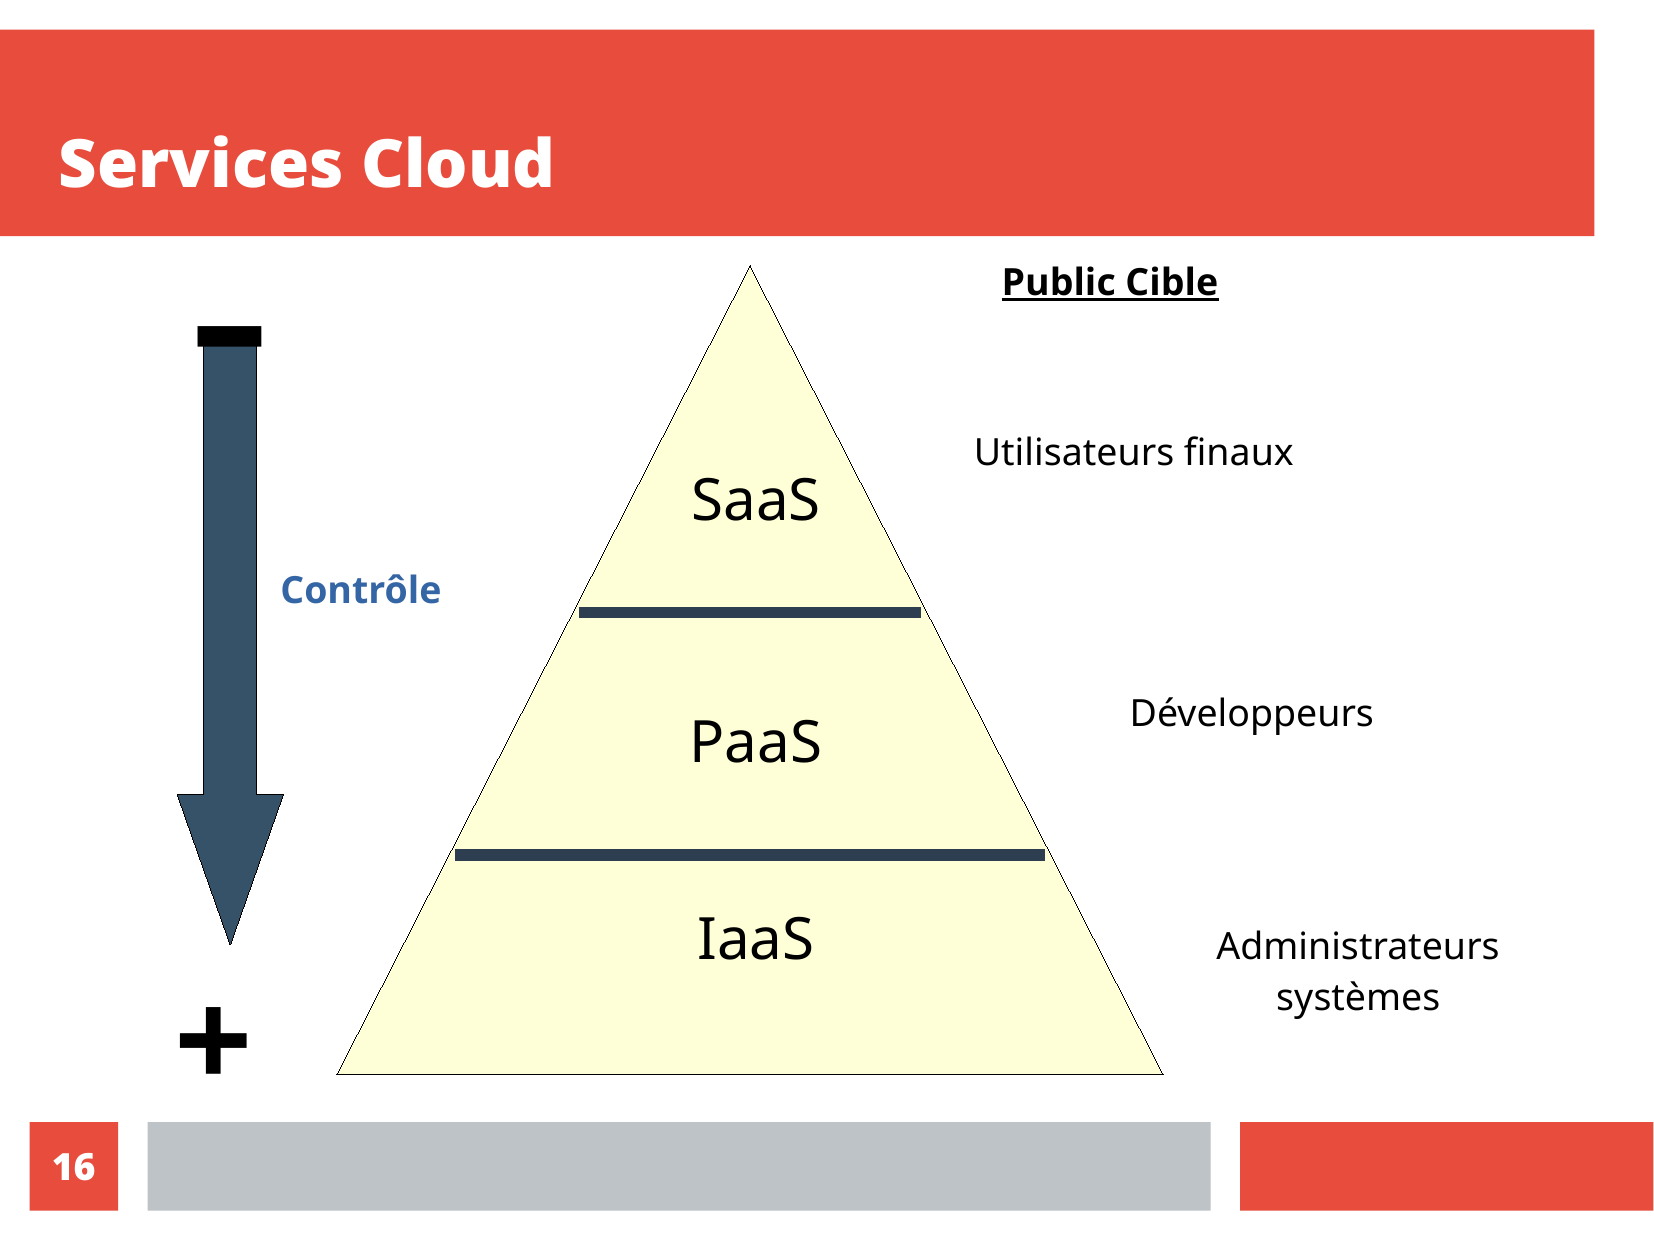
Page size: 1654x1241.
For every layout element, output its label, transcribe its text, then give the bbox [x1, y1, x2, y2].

text_box IaaS [490, 889, 1022, 973]
text_box SaaS [490, 450, 1022, 534]
text_box - [41, 118, 420, 440]
text_box Utilisateurs finaux [950, 377, 1317, 524]
text_box Public Cible [933, 248, 1288, 307]
text_box Développeurs [1068, 639, 1436, 786]
title Services Cloud [59, 59, 1595, 207]
text_box [177, 440, 284, 935]
text_box Administrateurs systèmes [1175, 897, 1542, 1044]
text_box [336, 774, 1164, 1075]
text_box PaaS [490, 693, 1022, 776]
text_box [655, 265, 845, 450]
text_box Contrôle [265, 555, 479, 615]
text_box [531, 534, 969, 693]
text_box + [159, 935, 302, 1111]
